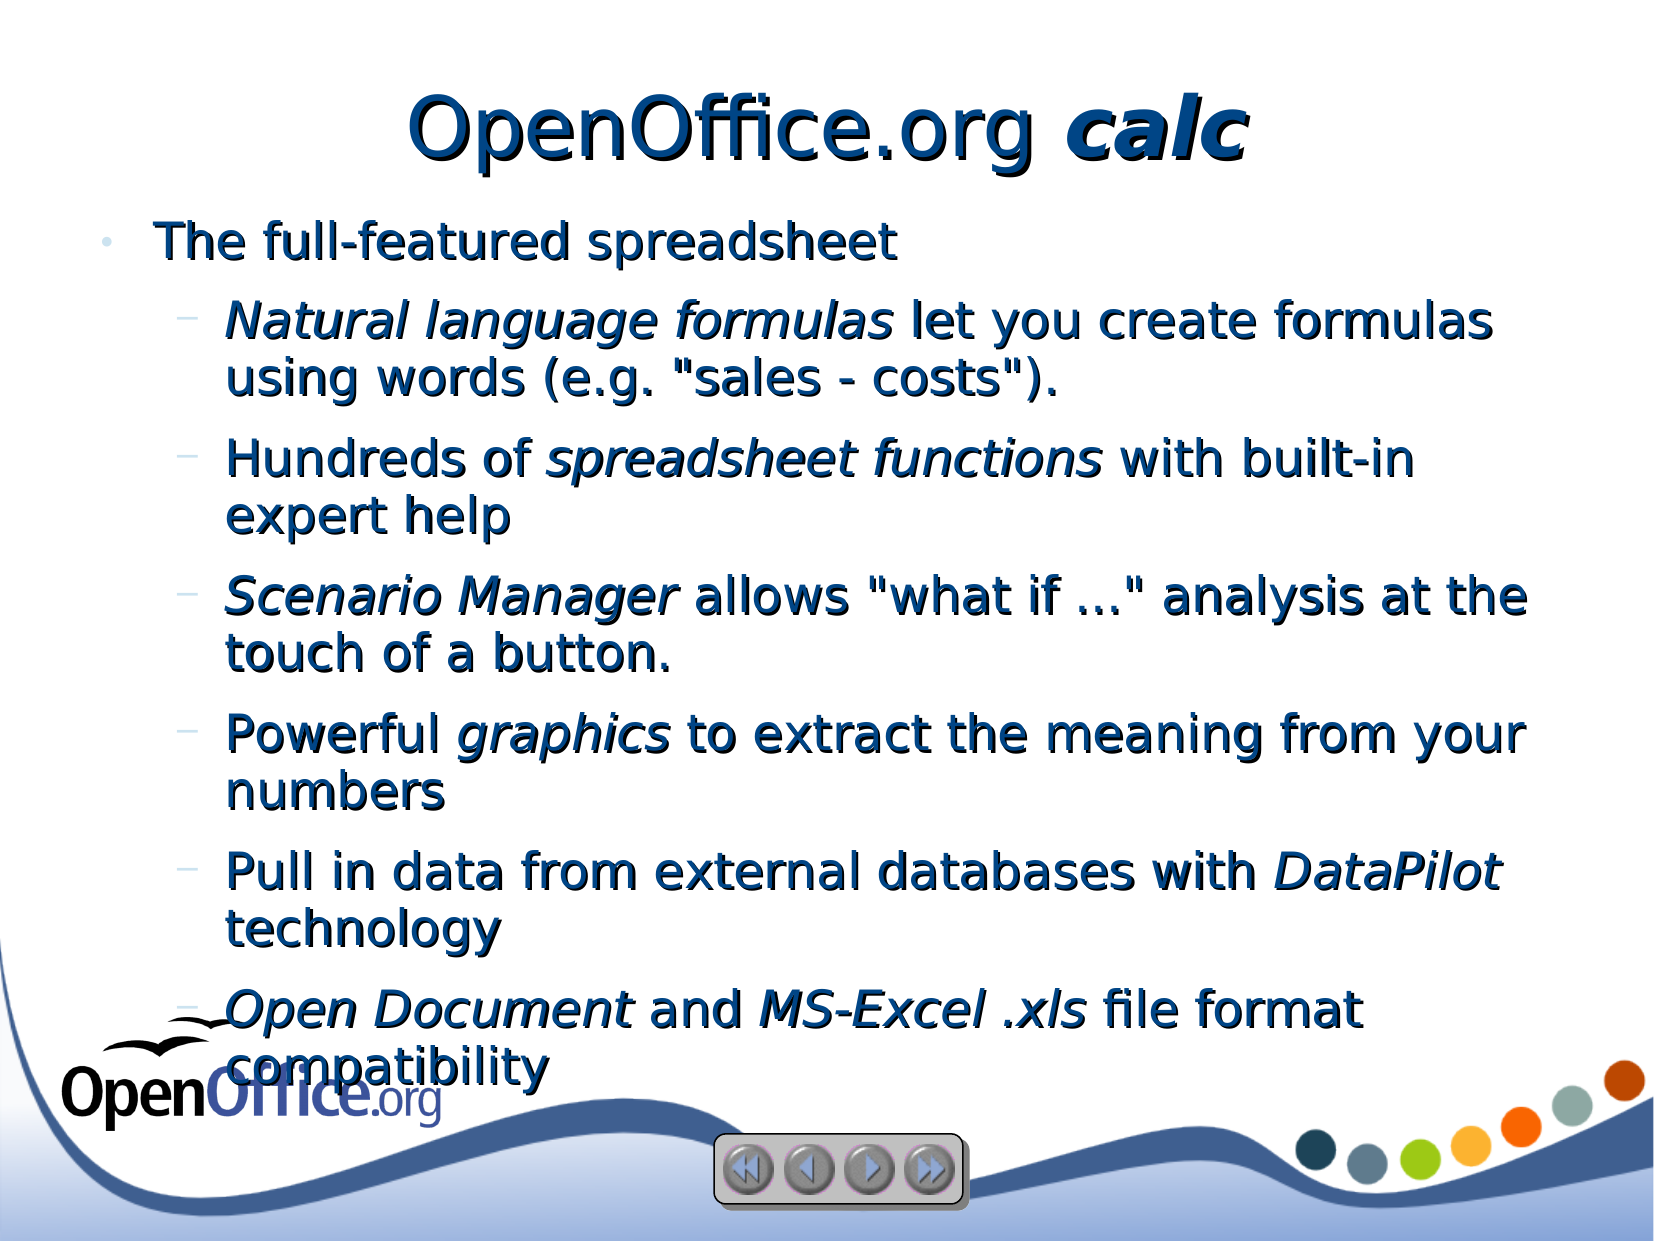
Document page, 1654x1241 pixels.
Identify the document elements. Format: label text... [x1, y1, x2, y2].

title OpenOffice.org calc [82, 56, 1571, 200]
text_box [714, 1133, 963, 1204]
list The full-featured spreadsheet Natural language formulas let you create formulas using words (e.g. "sales - costs"). Hundreds of spreadsheet functions with built-in expert help Scenario Manager allows "what if ..." analysis at the touch of a button. Powerful graphics to extract the meaning from your numbers Pull in data from external databases with DataPilot technology Open Document and MS-Excel .xls file format compatibility [82, 212, 1571, 1110]
picture [0, 938, 1654, 1241]
